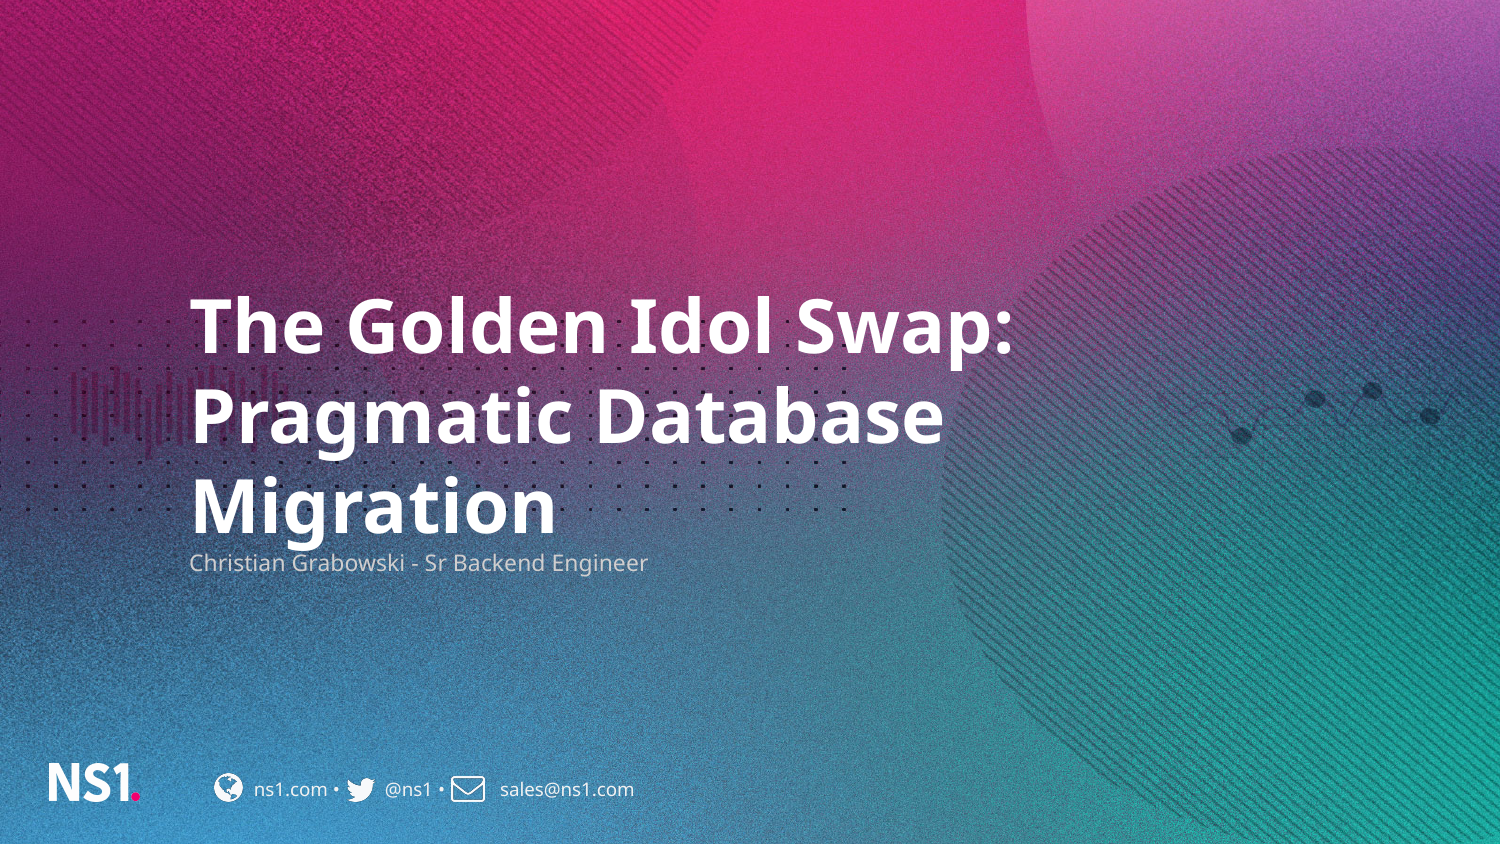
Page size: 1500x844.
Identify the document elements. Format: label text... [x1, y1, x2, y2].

picture [0, 0, 1500, 844]
title The Golden Idol Swap: Pragmatic Database Migration [177, 265, 1132, 540]
subtitle Christian Grabowski - Sr Backend Engineer [177, 540, 1313, 744]
